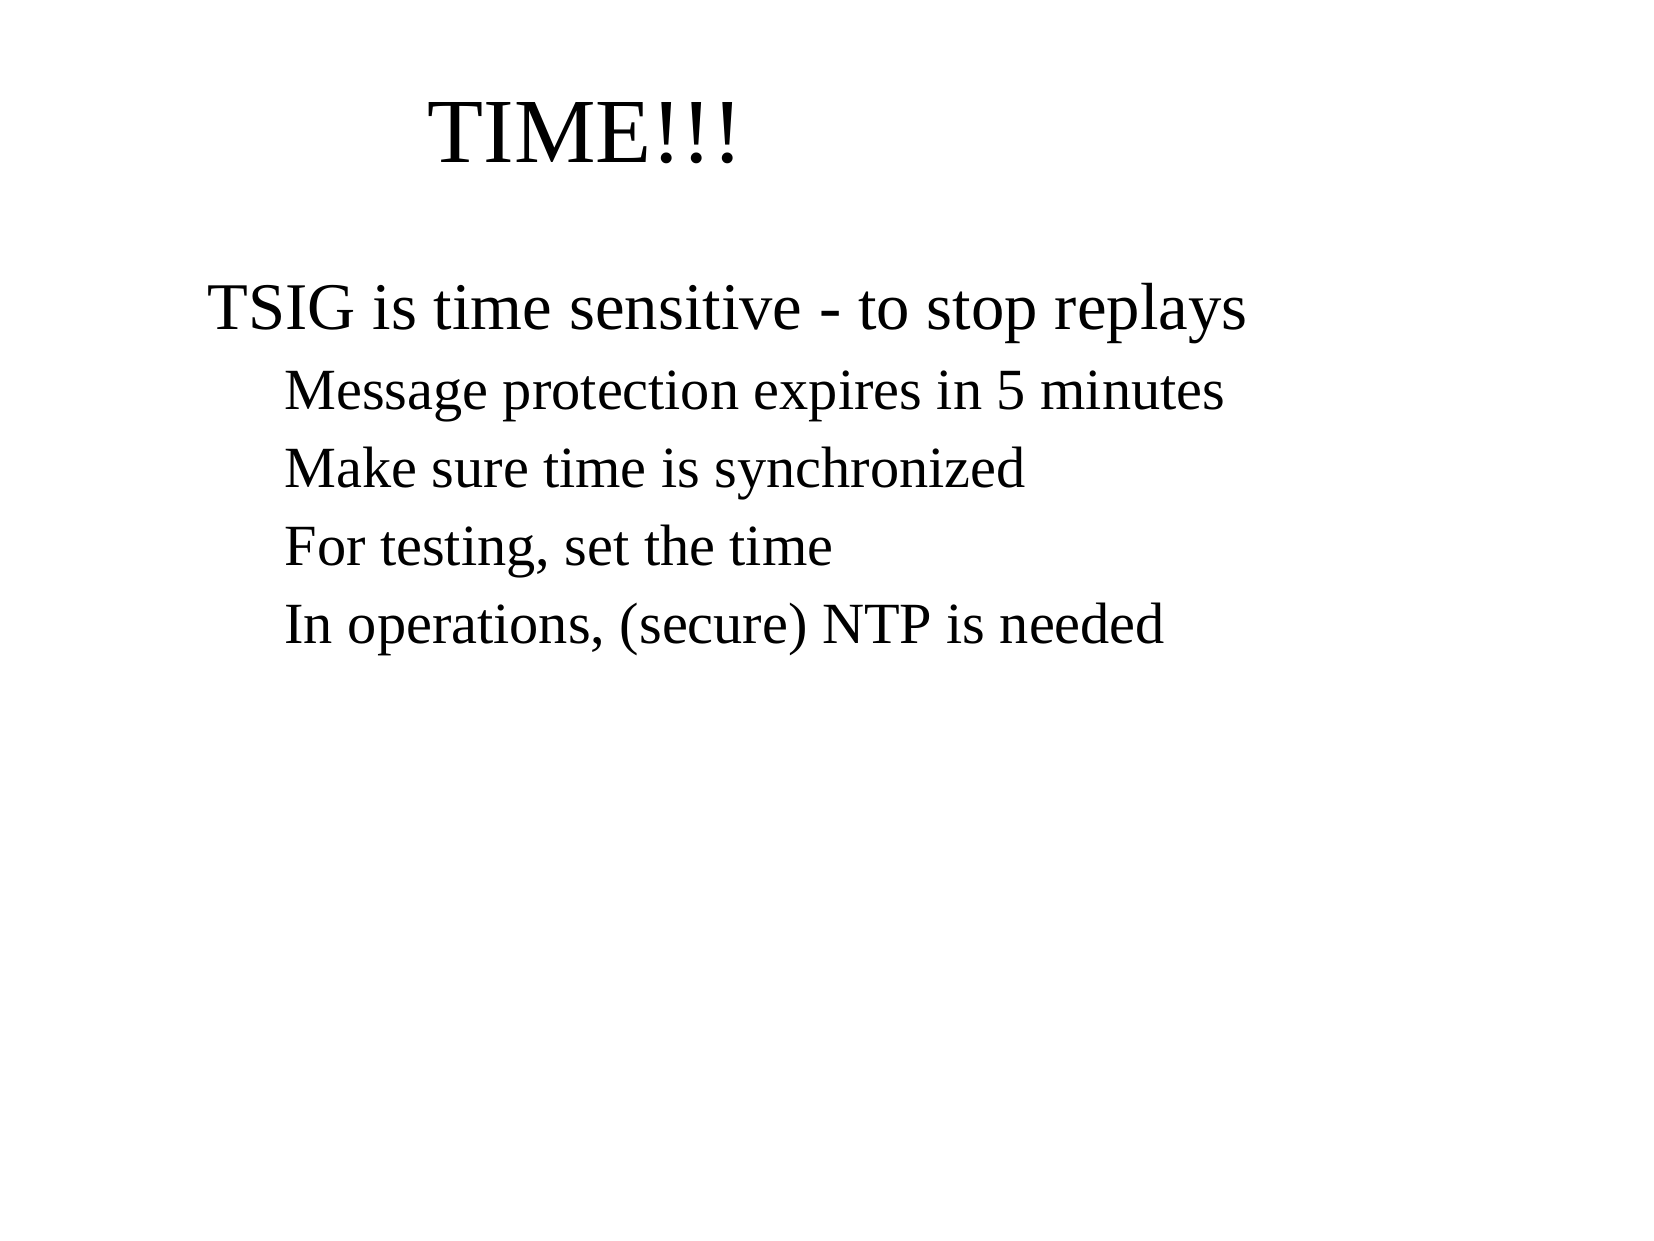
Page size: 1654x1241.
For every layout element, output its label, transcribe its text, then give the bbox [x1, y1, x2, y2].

list TSIG is time sensitive - to stop replays Message protection expires in 5 minutes Make sure time is synchronized For testing, set the time In operations, (secure) NTP is needed [174, 262, 1463, 1000]
title TIME!!! [412, 37, 1413, 226]
